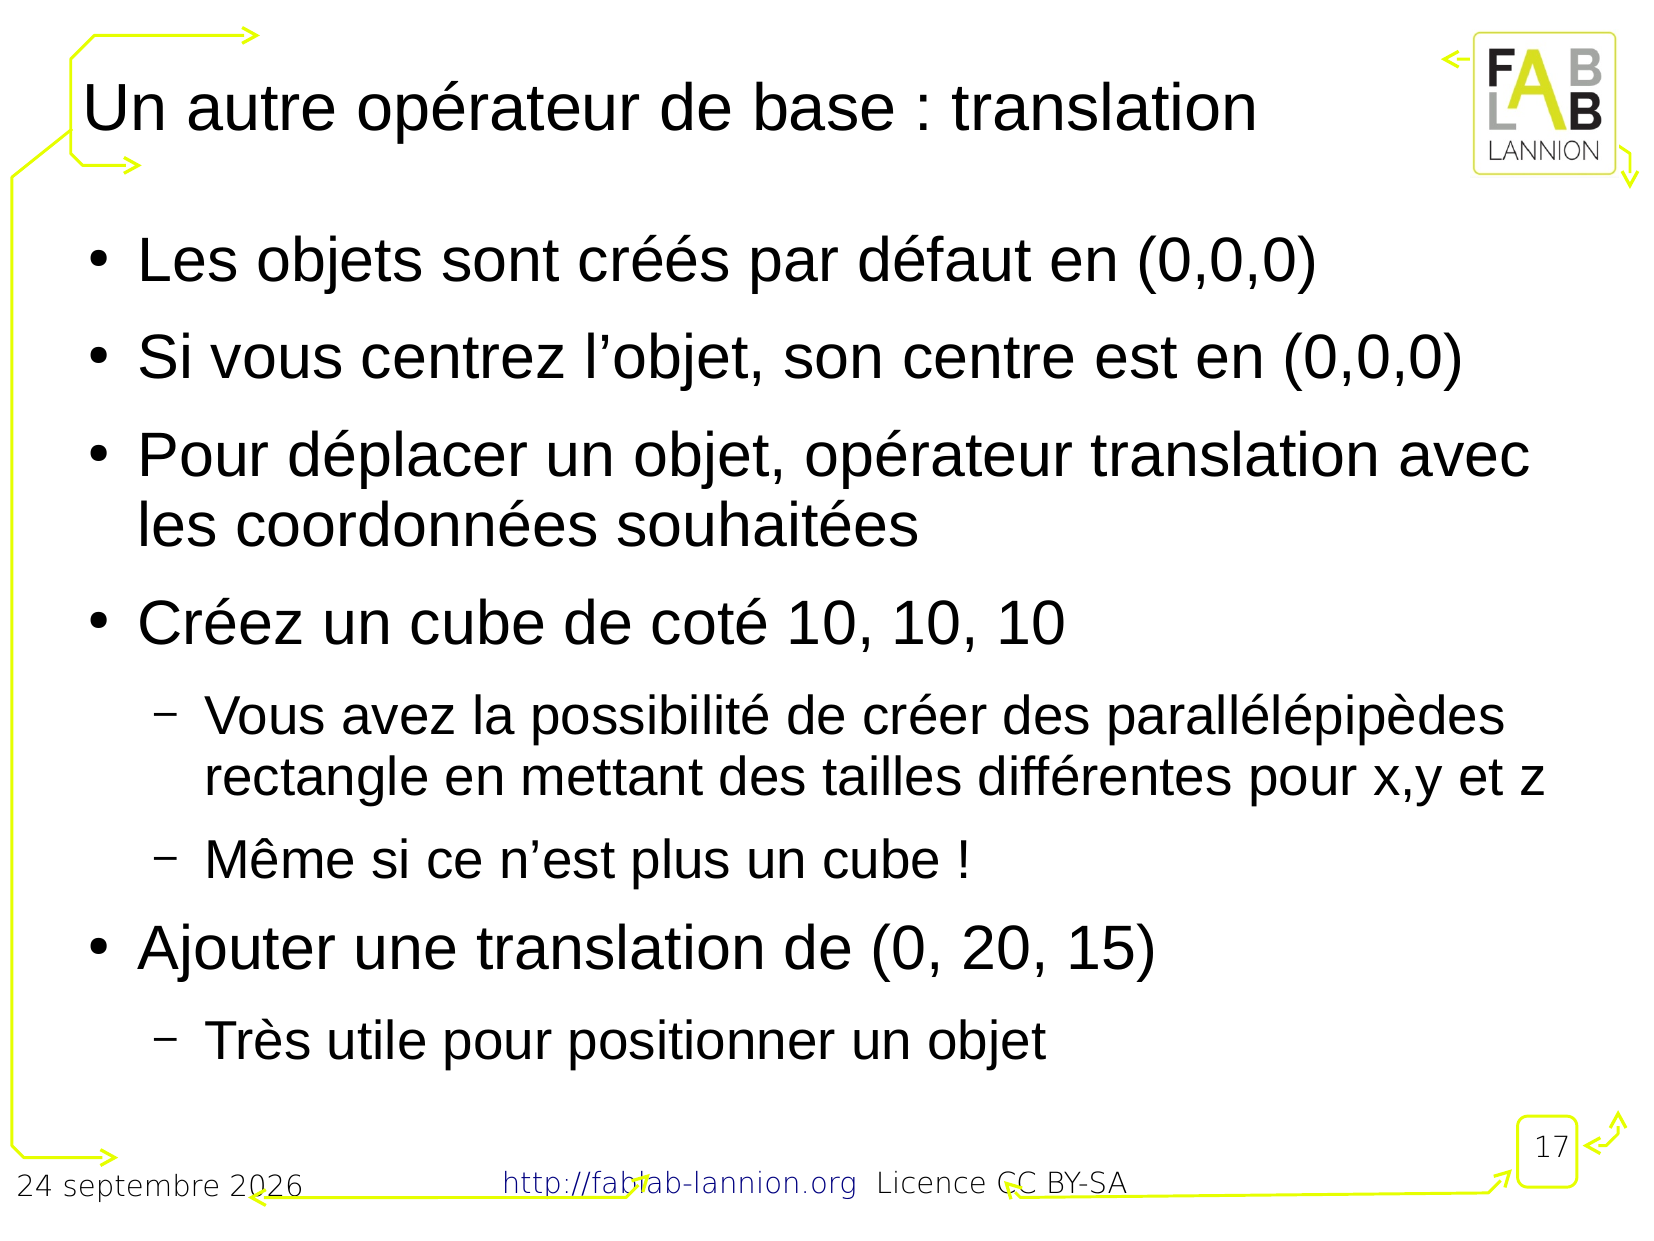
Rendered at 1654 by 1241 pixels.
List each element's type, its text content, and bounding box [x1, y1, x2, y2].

title Un autre opérateur de base : translation [82, 49, 1441, 166]
picture [1470, 29, 1619, 178]
list Les objets sont créés par défaut en (0,0,0) Si vous centrez l’objet, son centre est en (0,0,0) Pour déplacer un objet, opérateur translation avec les coordonnées souhaitées Créez un cube de coté 10, 10, 10 Vous avez la possibilité de créer des parallélépipèdes rectangle en mettant des tailles différentes pour x,y et z Même si ce n’est plus un cube ! Ajouter une translation de (0, 20, 15) Très utile pour positionner un objet [70, 224, 1560, 1087]
